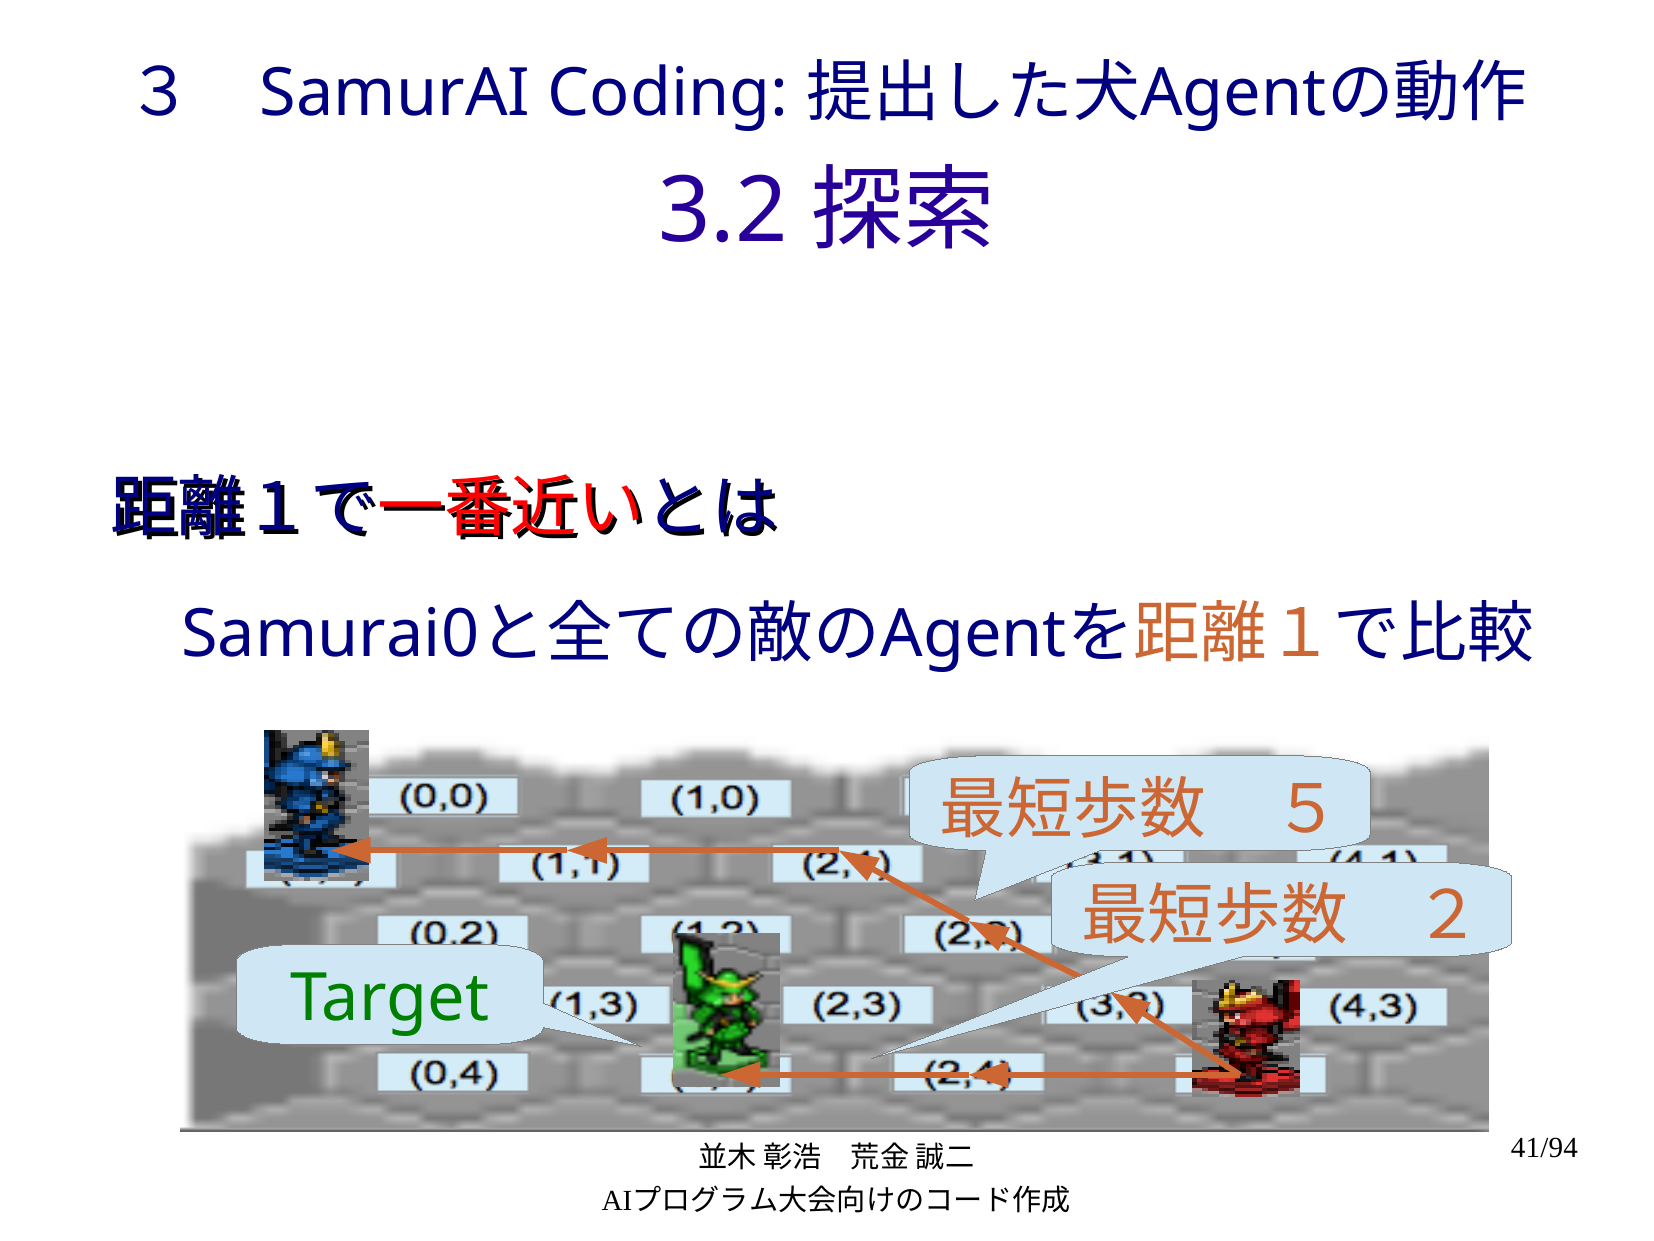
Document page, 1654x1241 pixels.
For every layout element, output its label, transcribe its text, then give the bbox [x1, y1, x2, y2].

picture [180, 695, 1489, 1132]
title ３ SamurAI Coding: 提出した犬Agentの動作3.2 探索 [82, 49, 1571, 257]
list 距離１で一番近いとは Samurai0と全ての敵のAgentを距離１で比較し，最小値を示すAgentをTarget [110, 332, 1630, 1052]
text_box 最短歩数 ２ [871, 862, 1512, 1059]
text_box Target [236, 944, 642, 1047]
text_box 最短歩数 ５ [909, 755, 1371, 901]
